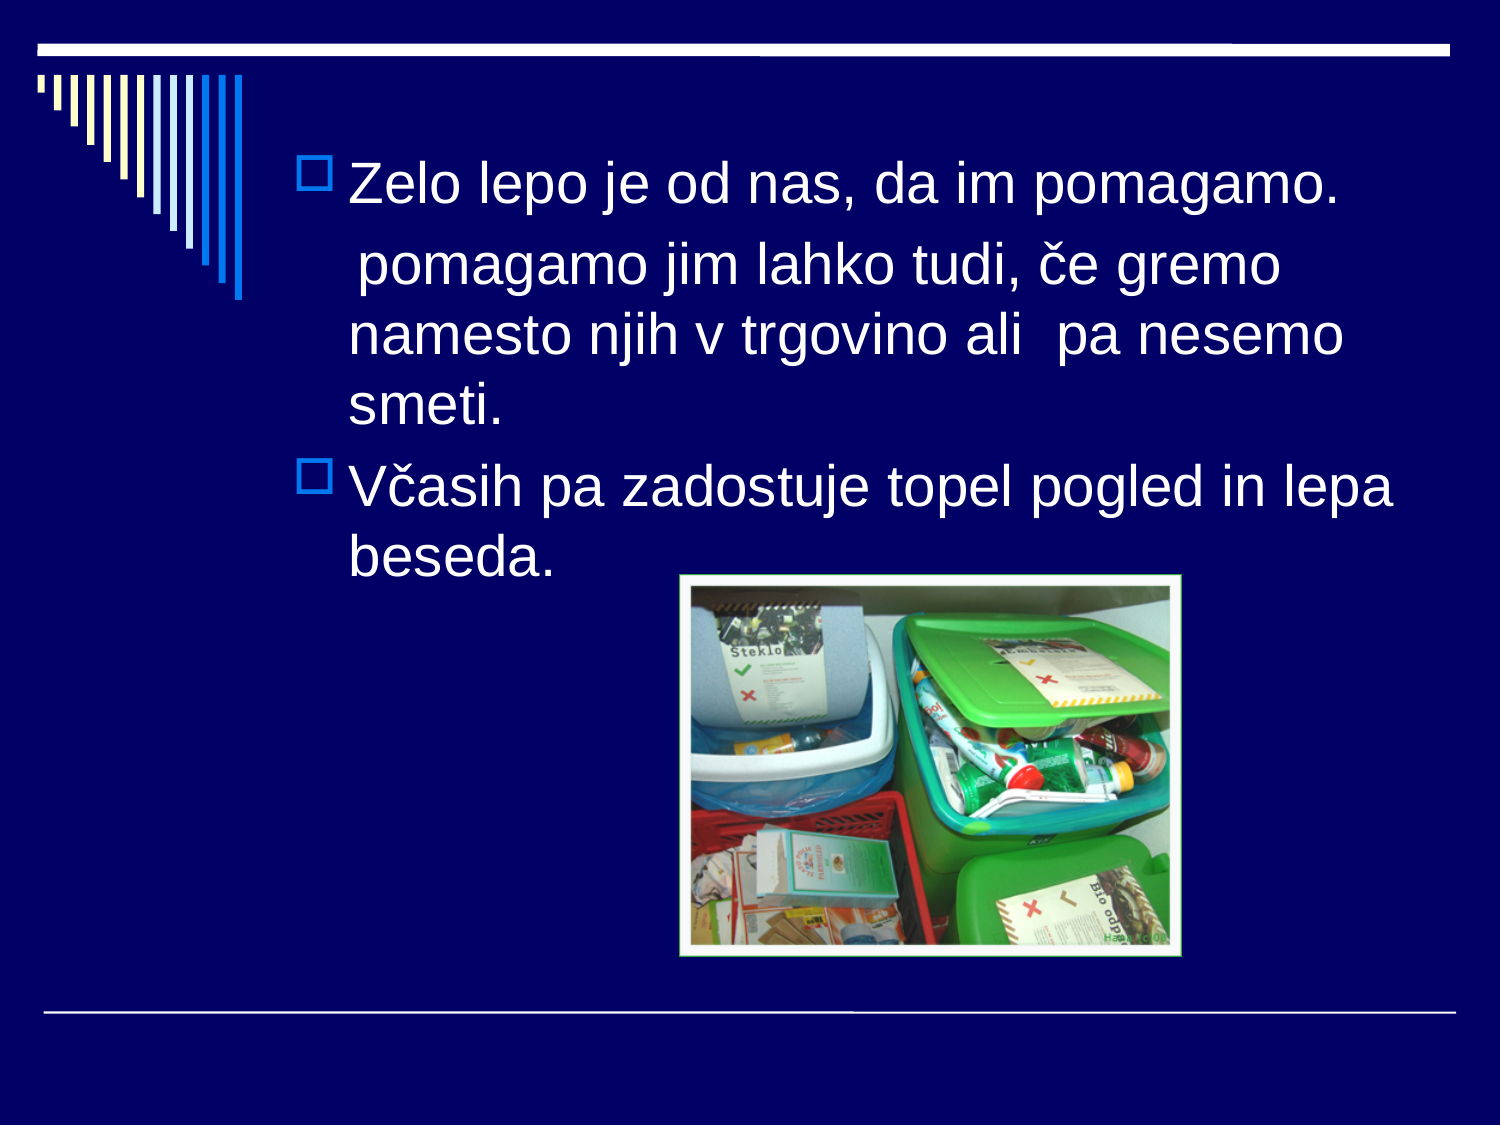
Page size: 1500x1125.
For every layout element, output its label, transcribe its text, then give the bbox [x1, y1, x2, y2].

picture [679, 574, 1182, 957]
list Zelo lepo je od nas, da im pomagamo. pomagamo jim lahko tudi, če gremo namesto njih v trgovino ali pa nesemo smeti. Včasih pa zadostuje topel pogled in lepa beseda. [277, 137, 1428, 813]
